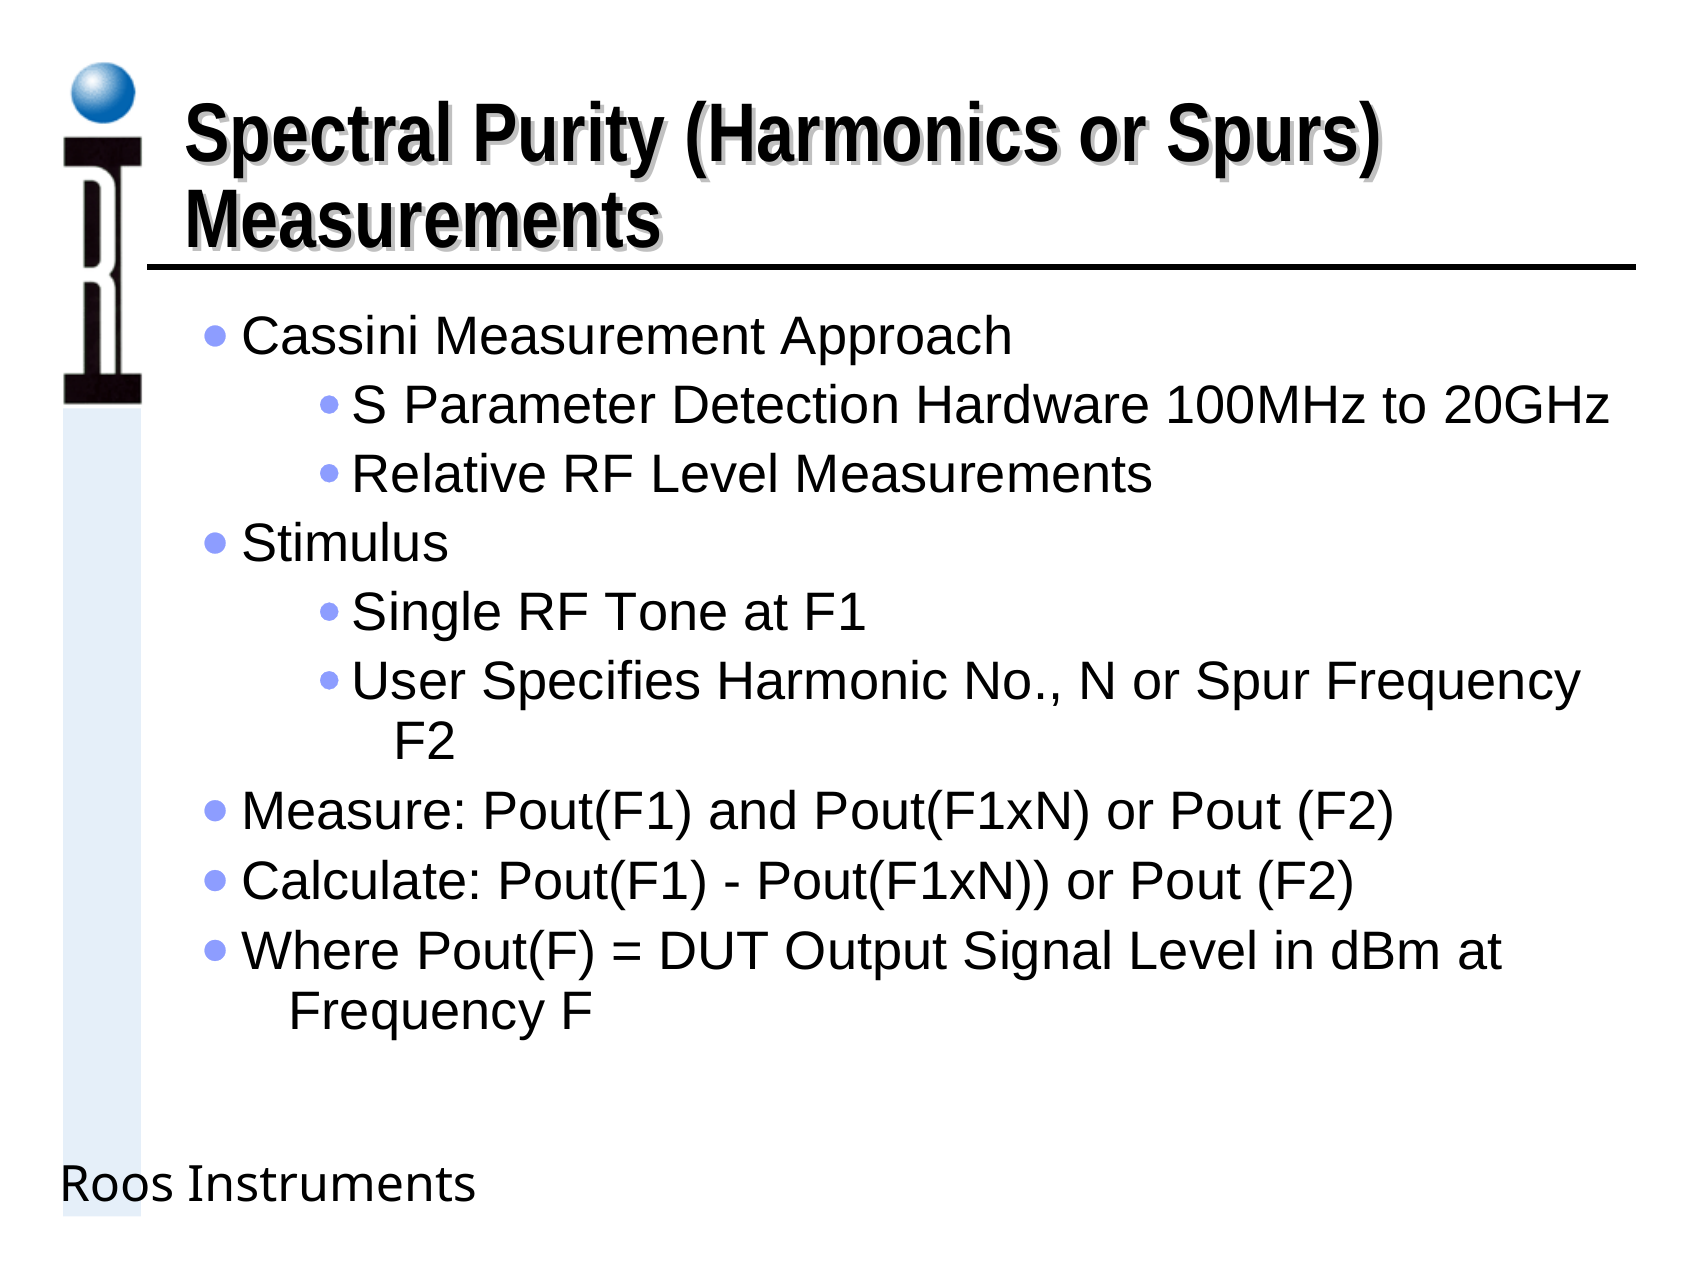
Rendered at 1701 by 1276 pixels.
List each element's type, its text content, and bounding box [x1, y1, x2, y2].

text_box Spectral Purity (Harmonics or Spurs) Measurements [184, 92, 1539, 280]
picture [59, 58, 147, 411]
text_box Cassini Measurement Approach S Parameter Detection Hardware 100MHz to 20GHz Relative RF Level Measurements Stimulus Single RF Tone at F1 User Specifies Harmonic No., N or Spur Frequency F2 Measure: Pout(F1) and Pout(F1xN) or Pout (F2) Calculate: Pout(F1) - Pout(F1xN)) or Pout (F2) Where Pout(F) = DUT Output Signal Level in dBm at Frequency F [188, 305, 1628, 1117]
